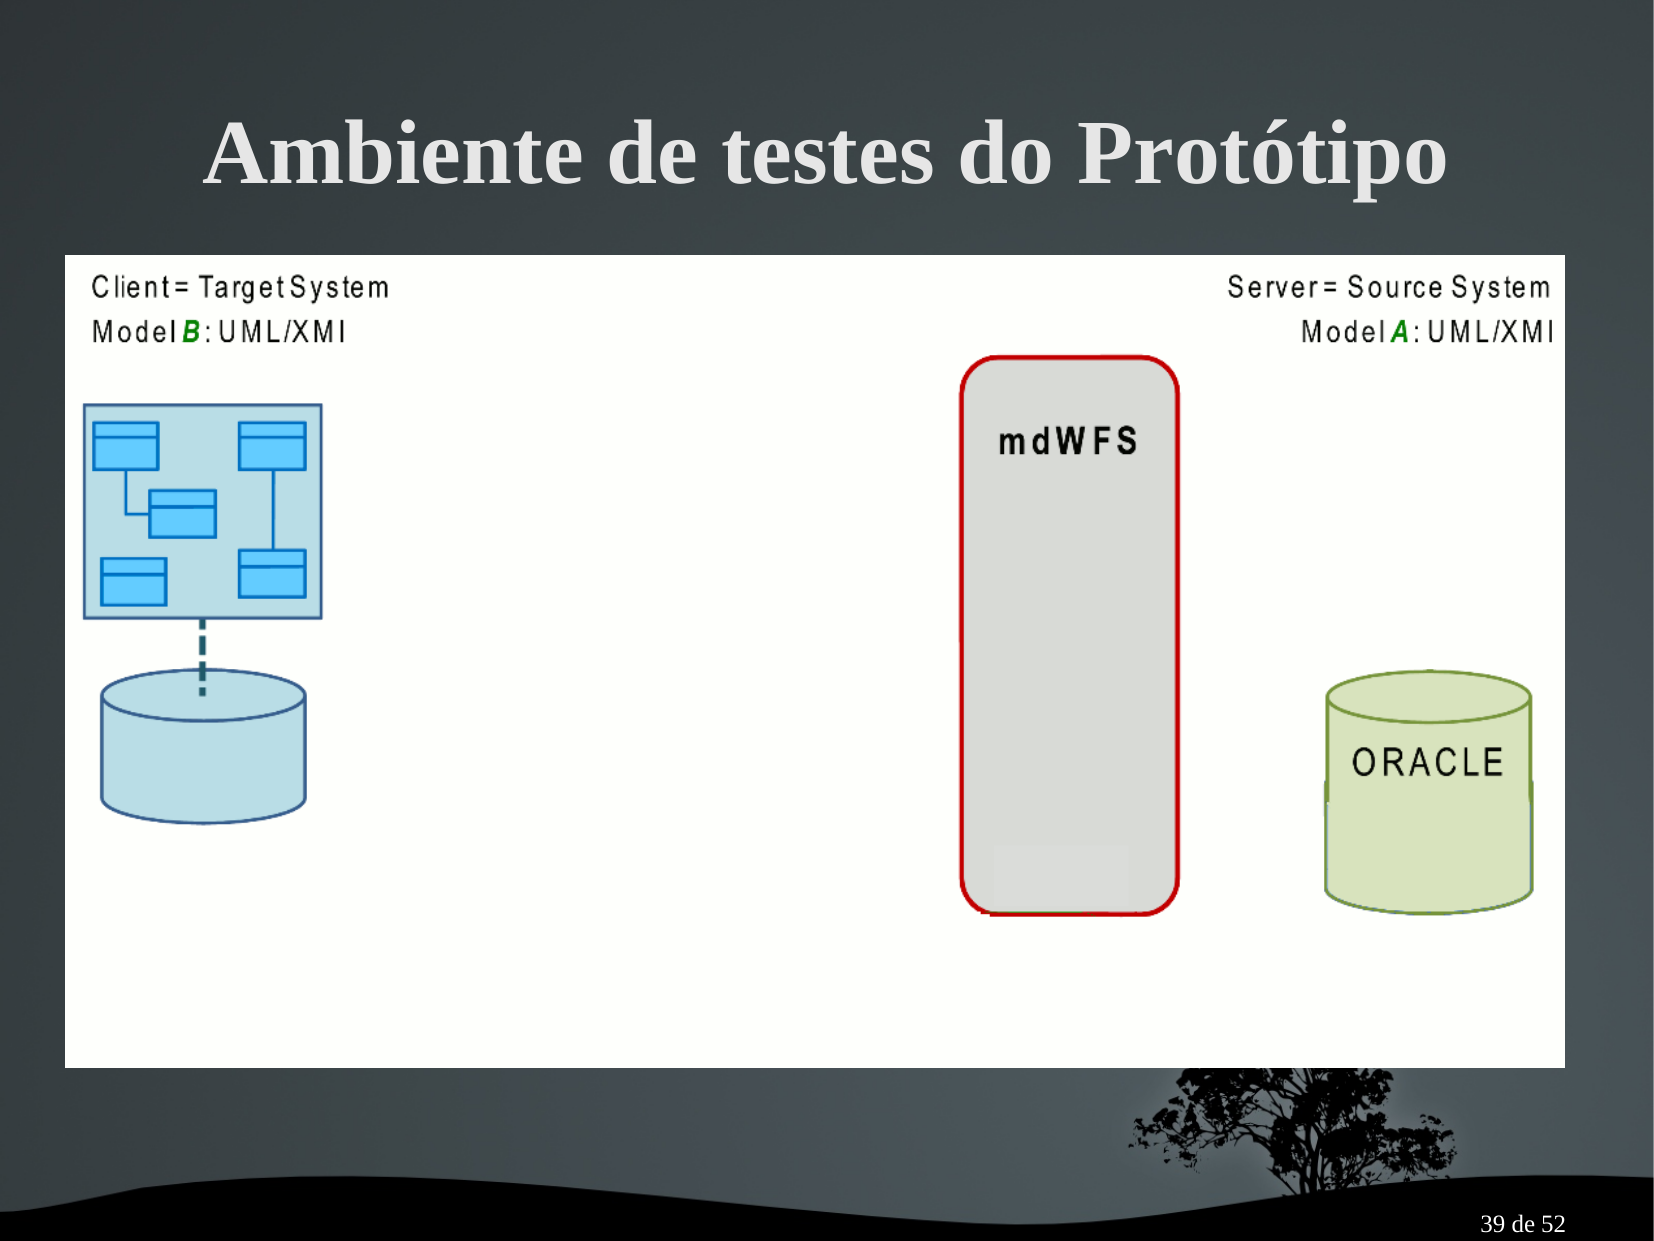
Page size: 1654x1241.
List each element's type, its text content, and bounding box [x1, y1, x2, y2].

picture [0, 0, 1654, 1241]
chart [82, 290, 1571, 1109]
title Ambiente de testes do Protótipo [82, 49, 1571, 257]
